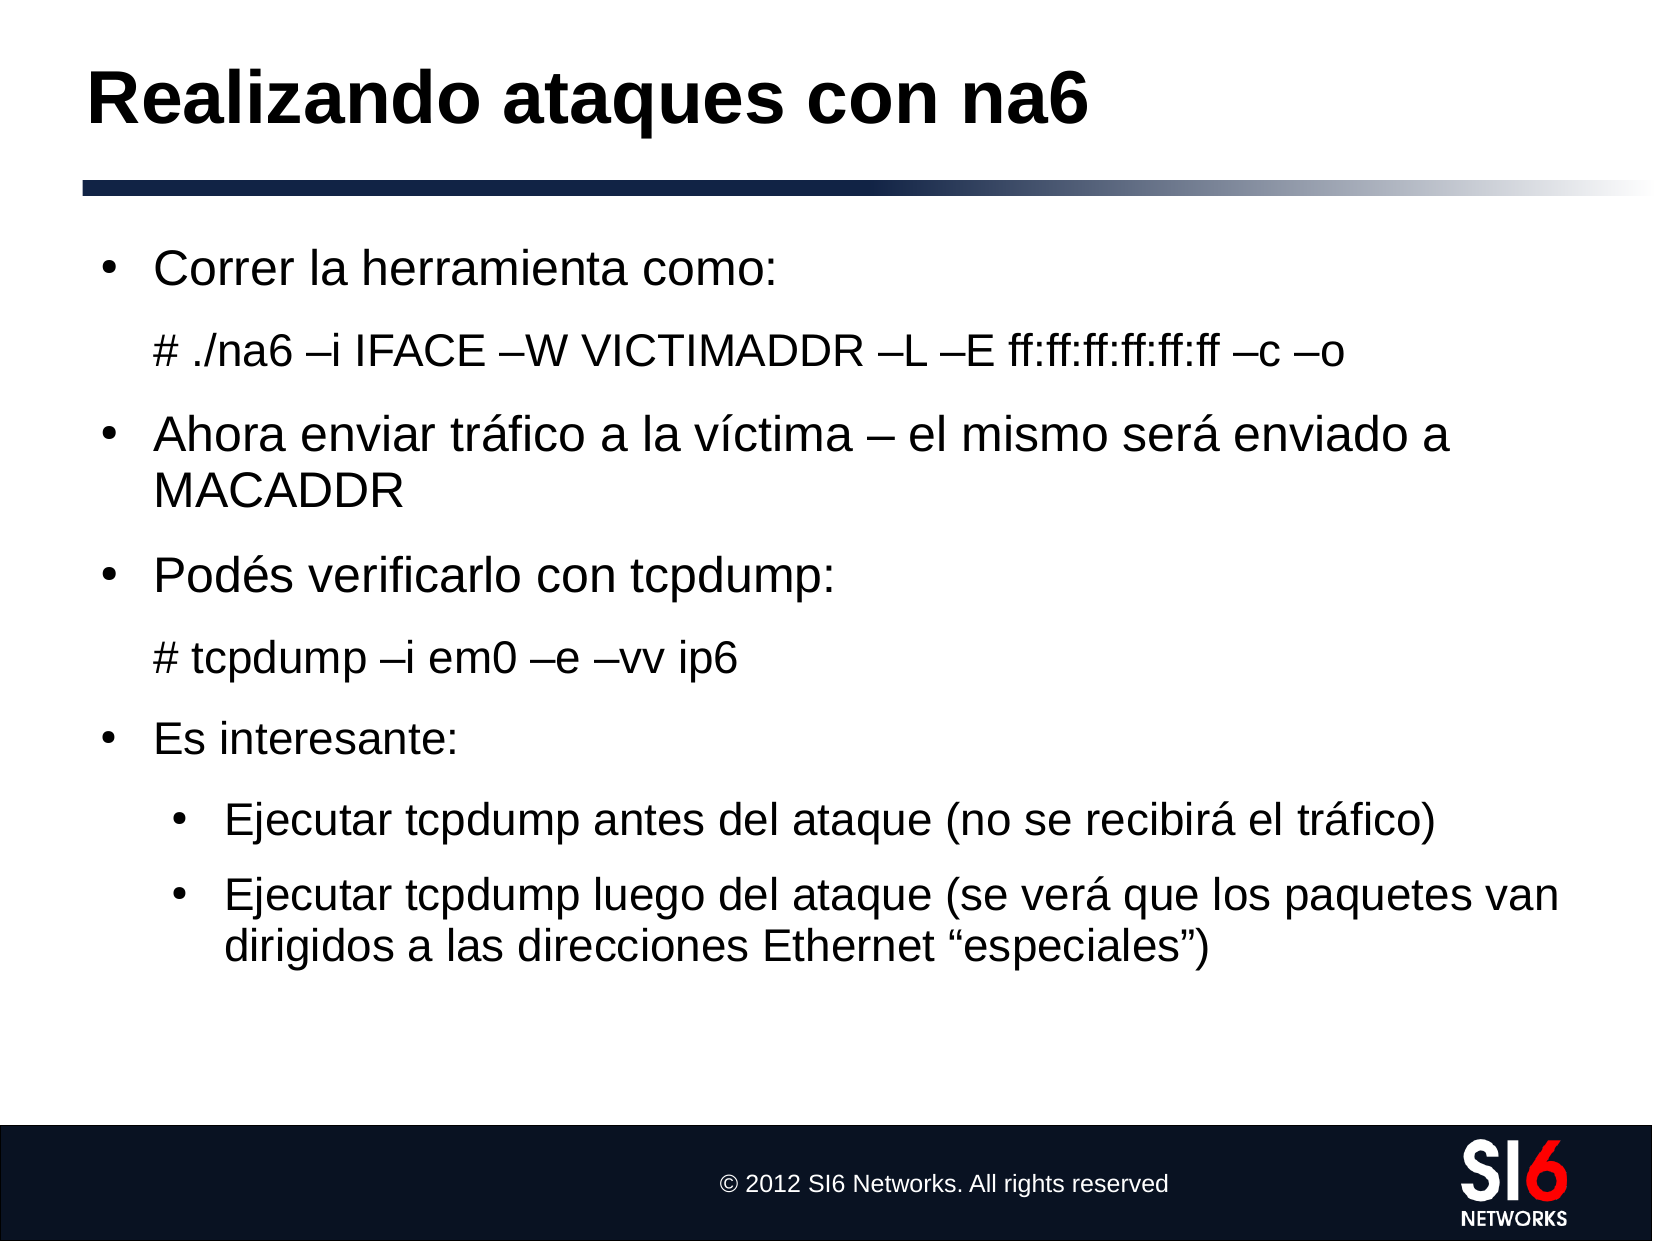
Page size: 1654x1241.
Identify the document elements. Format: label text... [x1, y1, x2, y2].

title Realizando ataques con na6 [86, 30, 1576, 166]
list Correr la herramienta como: # ./na6 –i IFACE –W VICTIMADDR –L –E ff:ff:ff:ff:ff:ff –c –o Ahora enviar tráfico a la víctima – el mismo será enviado a MACADDR Podés verificarlo con tcpdump: # tcpdump –i em0 –e –vv ip6 Es interesante: Ejecutar tcpdump antes del ataque (no se recibirá el tráfico) Ejecutar tcpdump luego del ataque (se verá que los paquetes van dirigidos a las direcciones Ethernet “especiales”) [82, 240, 1571, 1059]
picture [1461, 1139, 1567, 1226]
